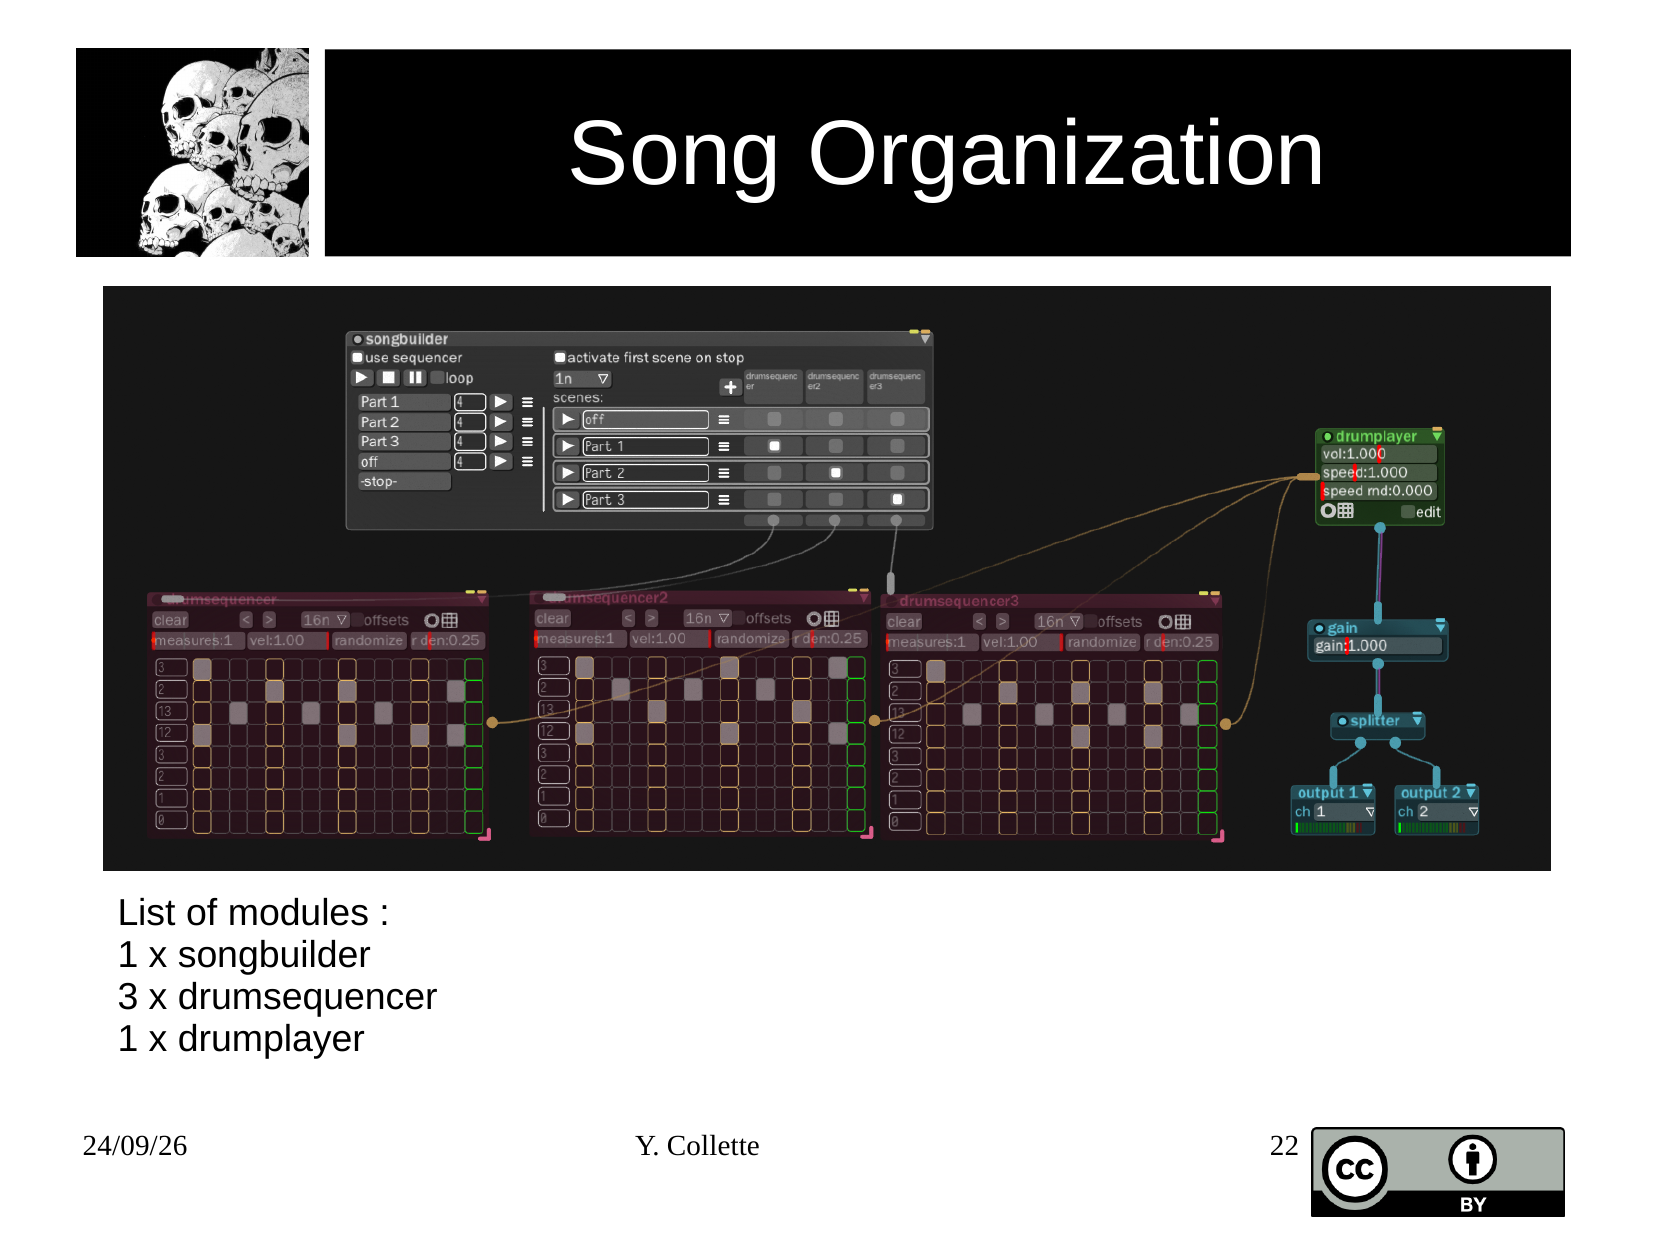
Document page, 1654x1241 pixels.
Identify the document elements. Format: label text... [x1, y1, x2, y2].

picture [1311, 1127, 1565, 1217]
title Song Organization [324, 49, 1571, 257]
picture [76, 48, 309, 257]
text_box List of modules : 1 x songbuilder 3 x drumsequencer 1 x drumplayer [102, 883, 484, 1109]
picture [103, 286, 1551, 871]
